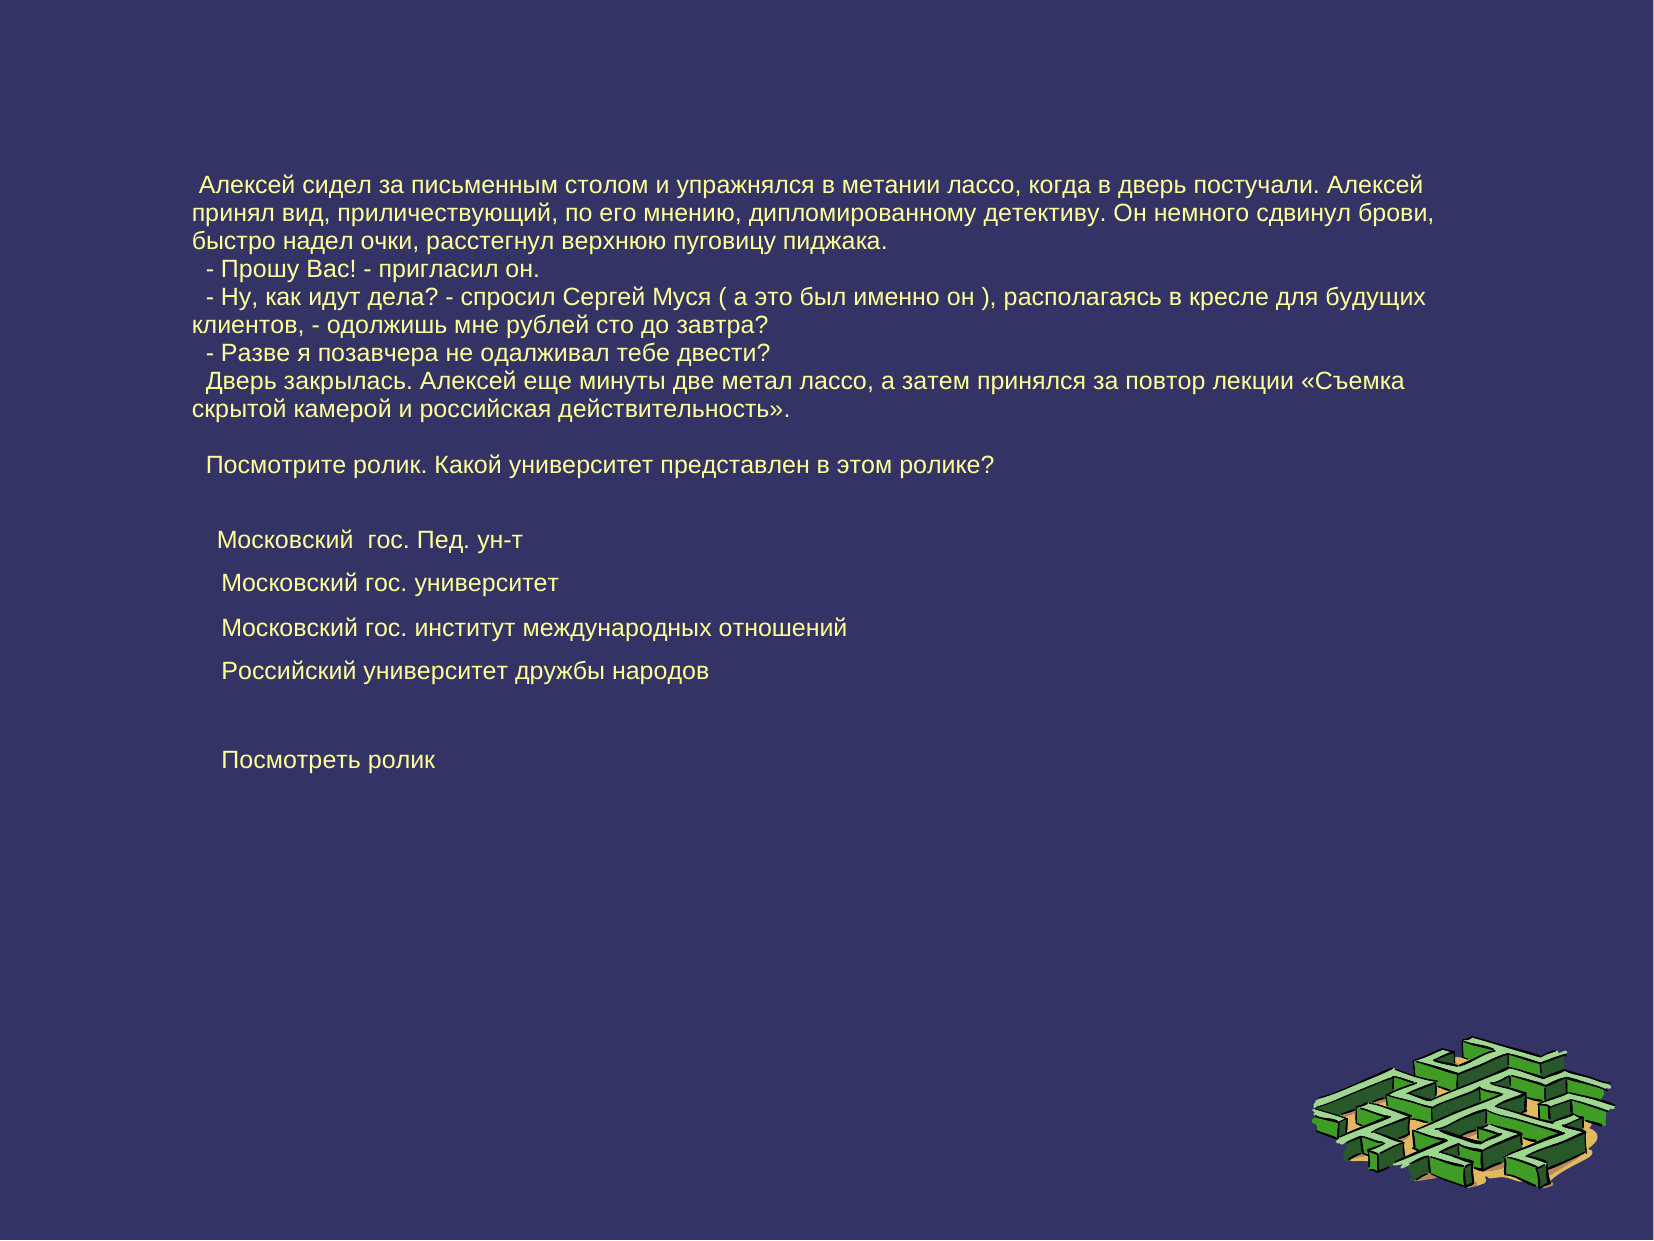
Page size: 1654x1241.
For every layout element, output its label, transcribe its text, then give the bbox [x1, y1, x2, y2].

text_box Российский университет дружбы народов [206, 649, 1009, 693]
text_box Московский гос. Пед. ун-т [202, 518, 621, 562]
text_box Московский гос. университет [206, 561, 621, 604]
text_box Посмотреть ролик [206, 738, 591, 782]
text_box Московский гос. институт международных отношений [206, 606, 945, 649]
text_box Алексей сидел за письменным столом и упражнялся в метании лассо, когда в дверь постучали. Алексей принял вид, приличествующий, по его мнению, дипломированному детективу. Он немного сдвинул брови, быстро надел очки, расстегнул верхнюю пуговицу пиджака. - Прошу Вас! - пригласил он. - Ну, как идут дела? - спросил Сергей Муся ( а это был именно он ), располагаясь в кресле для будущих клиентов, - одолжишь мне рублей сто до завтра? - Разве я позавчера не одалживал тебе двести? Дверь закрылась. Алексей еще минуты две метал лассо, а затем принялся за повтор лекции «Съемка скрытой камерой и российская действительность». Посмотрите ролик. Какой университет представлен в этом ролике? [177, 163, 1506, 487]
